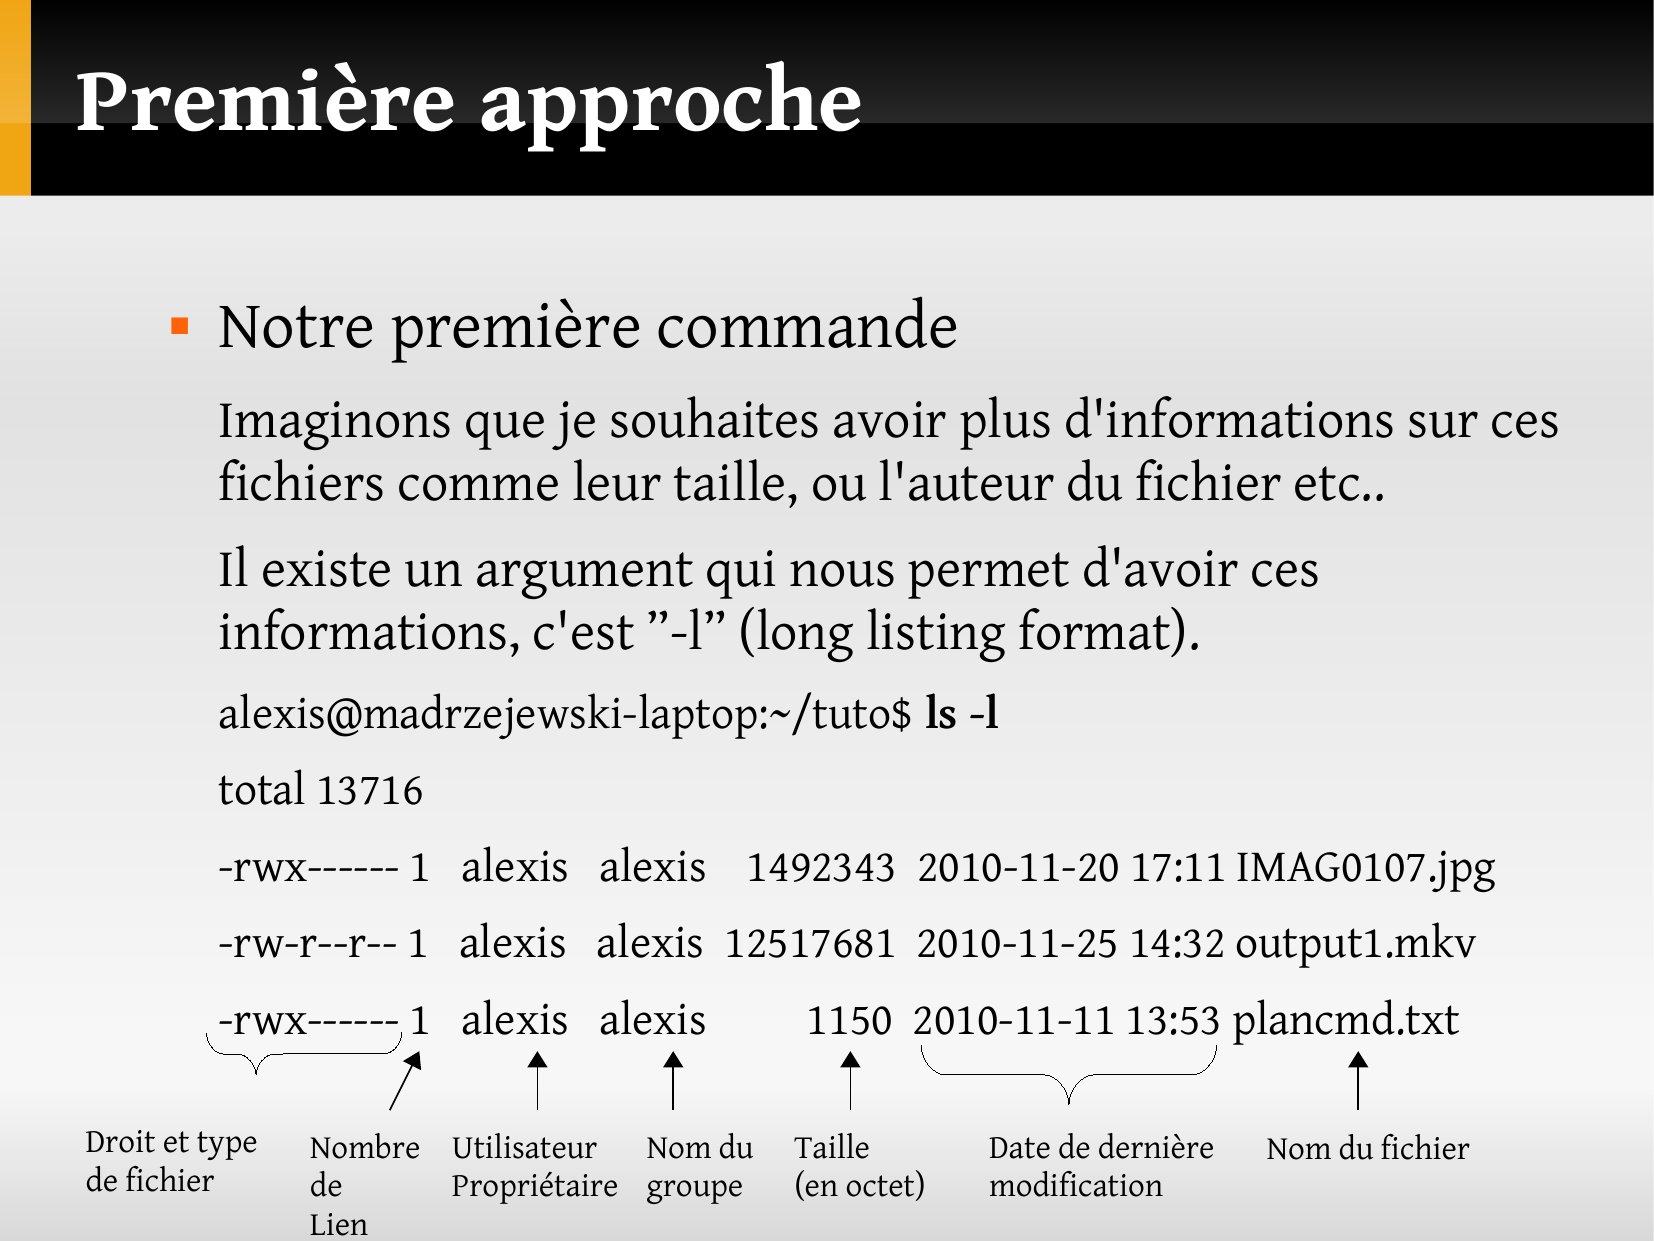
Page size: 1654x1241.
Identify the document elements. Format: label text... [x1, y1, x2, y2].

text_box Nom du groupe [674, 1122, 780, 1214]
text_box Utilisateur Propriétaire [443, 1122, 674, 1241]
text_box Droit et type de fichier [70, 1116, 302, 1208]
text_box Date de dernière modification [974, 1122, 1300, 1214]
text_box Nom du fichier [1300, 1122, 1518, 1177]
title Première approche [76, 7, 1565, 200]
text_box Taille (en octet) [780, 1122, 957, 1214]
picture [0, 0, 1654, 1241]
list Notre première commande Imaginons que je souhaites avoir plus d'informations sur ces fichiers comme leur taille, ou l'auteur du fichier etc.. Il existe un argument qui nous permet d'avoir ces informations, c'est ”-l” (long listing format). alexis@madrzejewski-laptop:~/tuto$ ls -l total 13716 -rwx------ 1 alexis alexis 1492343 2010-11-20 17:11 IMAG0107.jpg -rw-r--r-- 1 alexis alexis 12517681 2010-11-25 14:32 output1.mkv -rwx------ 1 alexis alexis 1150 2010-11-11 13:53 plancmd.txt [76, 288, 1565, 1241]
text_box Nombre de Lien [295, 1122, 443, 1241]
